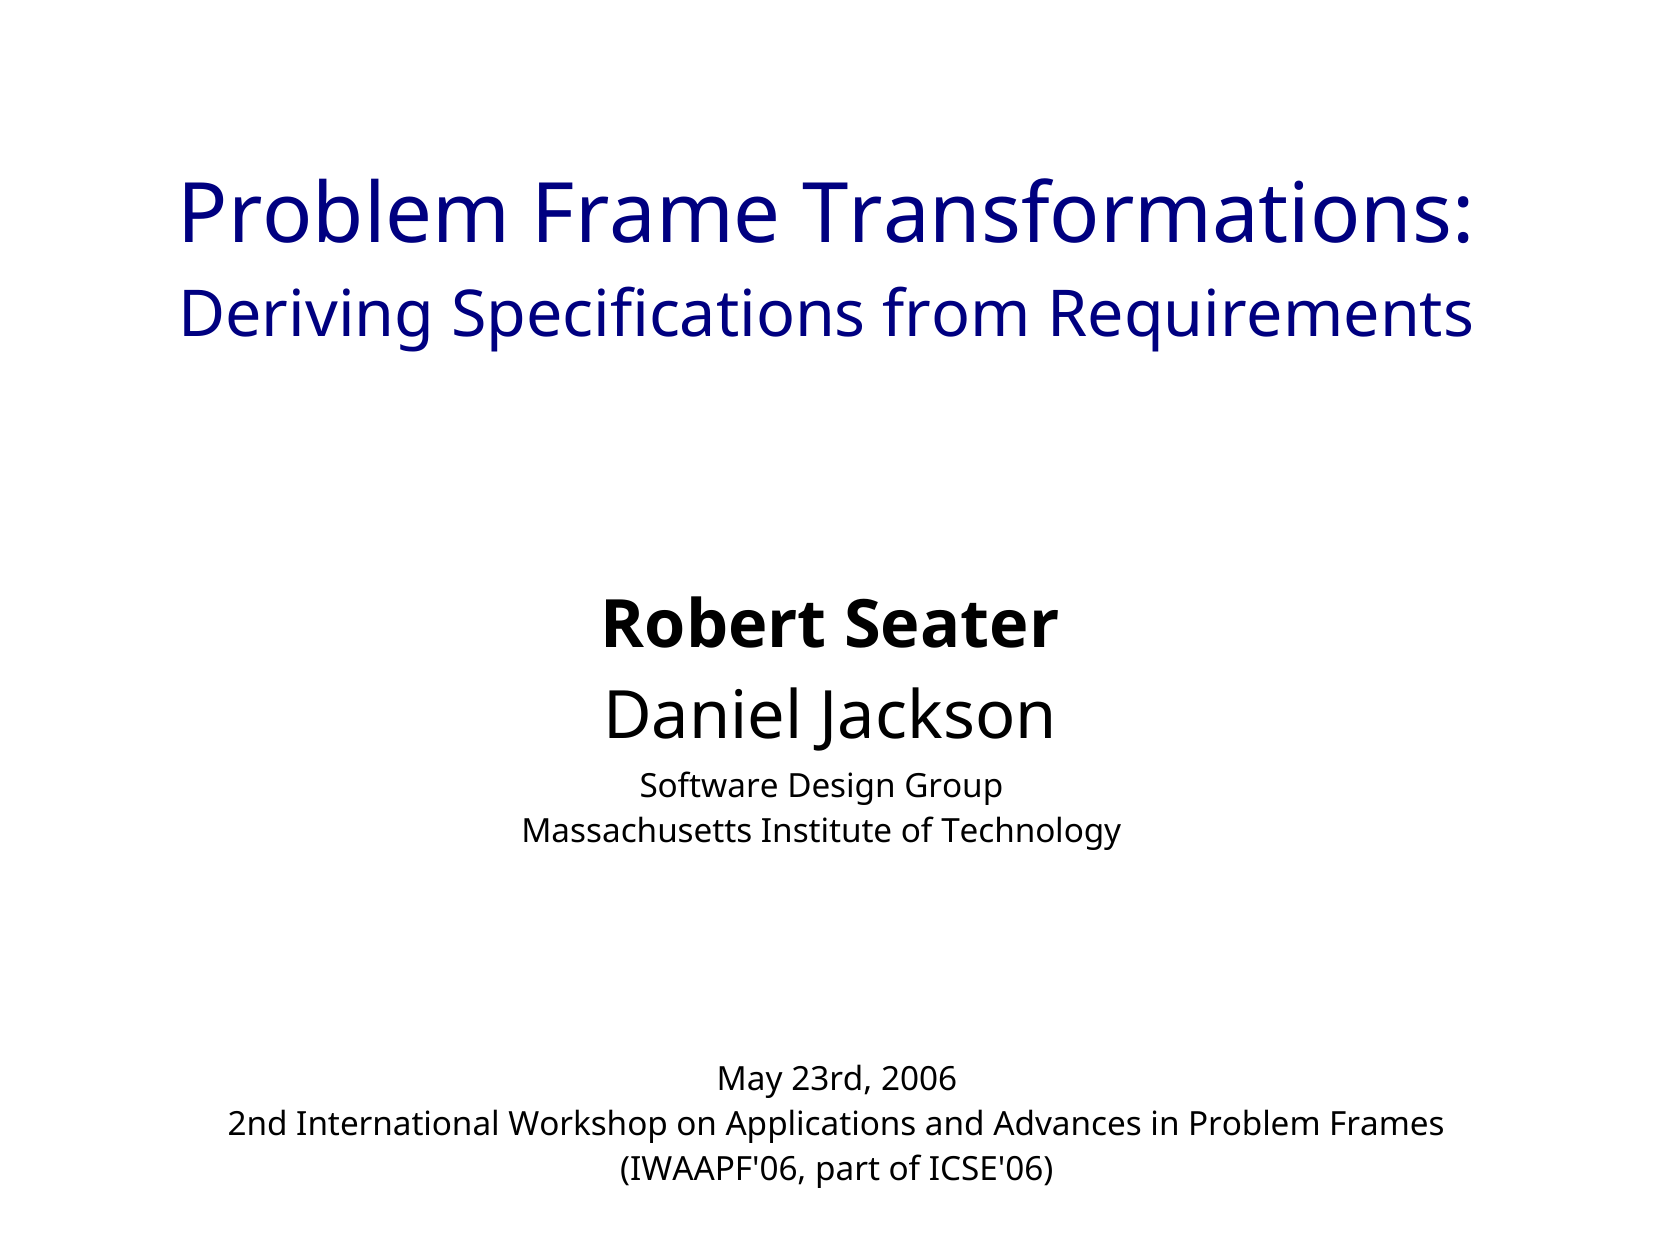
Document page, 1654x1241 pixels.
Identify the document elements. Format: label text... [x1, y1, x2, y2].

text_box Software Design Group Massachusetts Institute of Technology [77, 758, 1566, 855]
title Problem Frame Transformations: Deriving Specifications from Requirements [82, 150, 1571, 358]
text_box May 23rd, 2006 2nd International Workshop on Applications and Advances in Problem Frames (IWAAPF'06, part of ICSE'06) [93, 1049, 1582, 1197]
subtitle Robert Seater Daniel Jackson [86, 552, 1575, 781]
